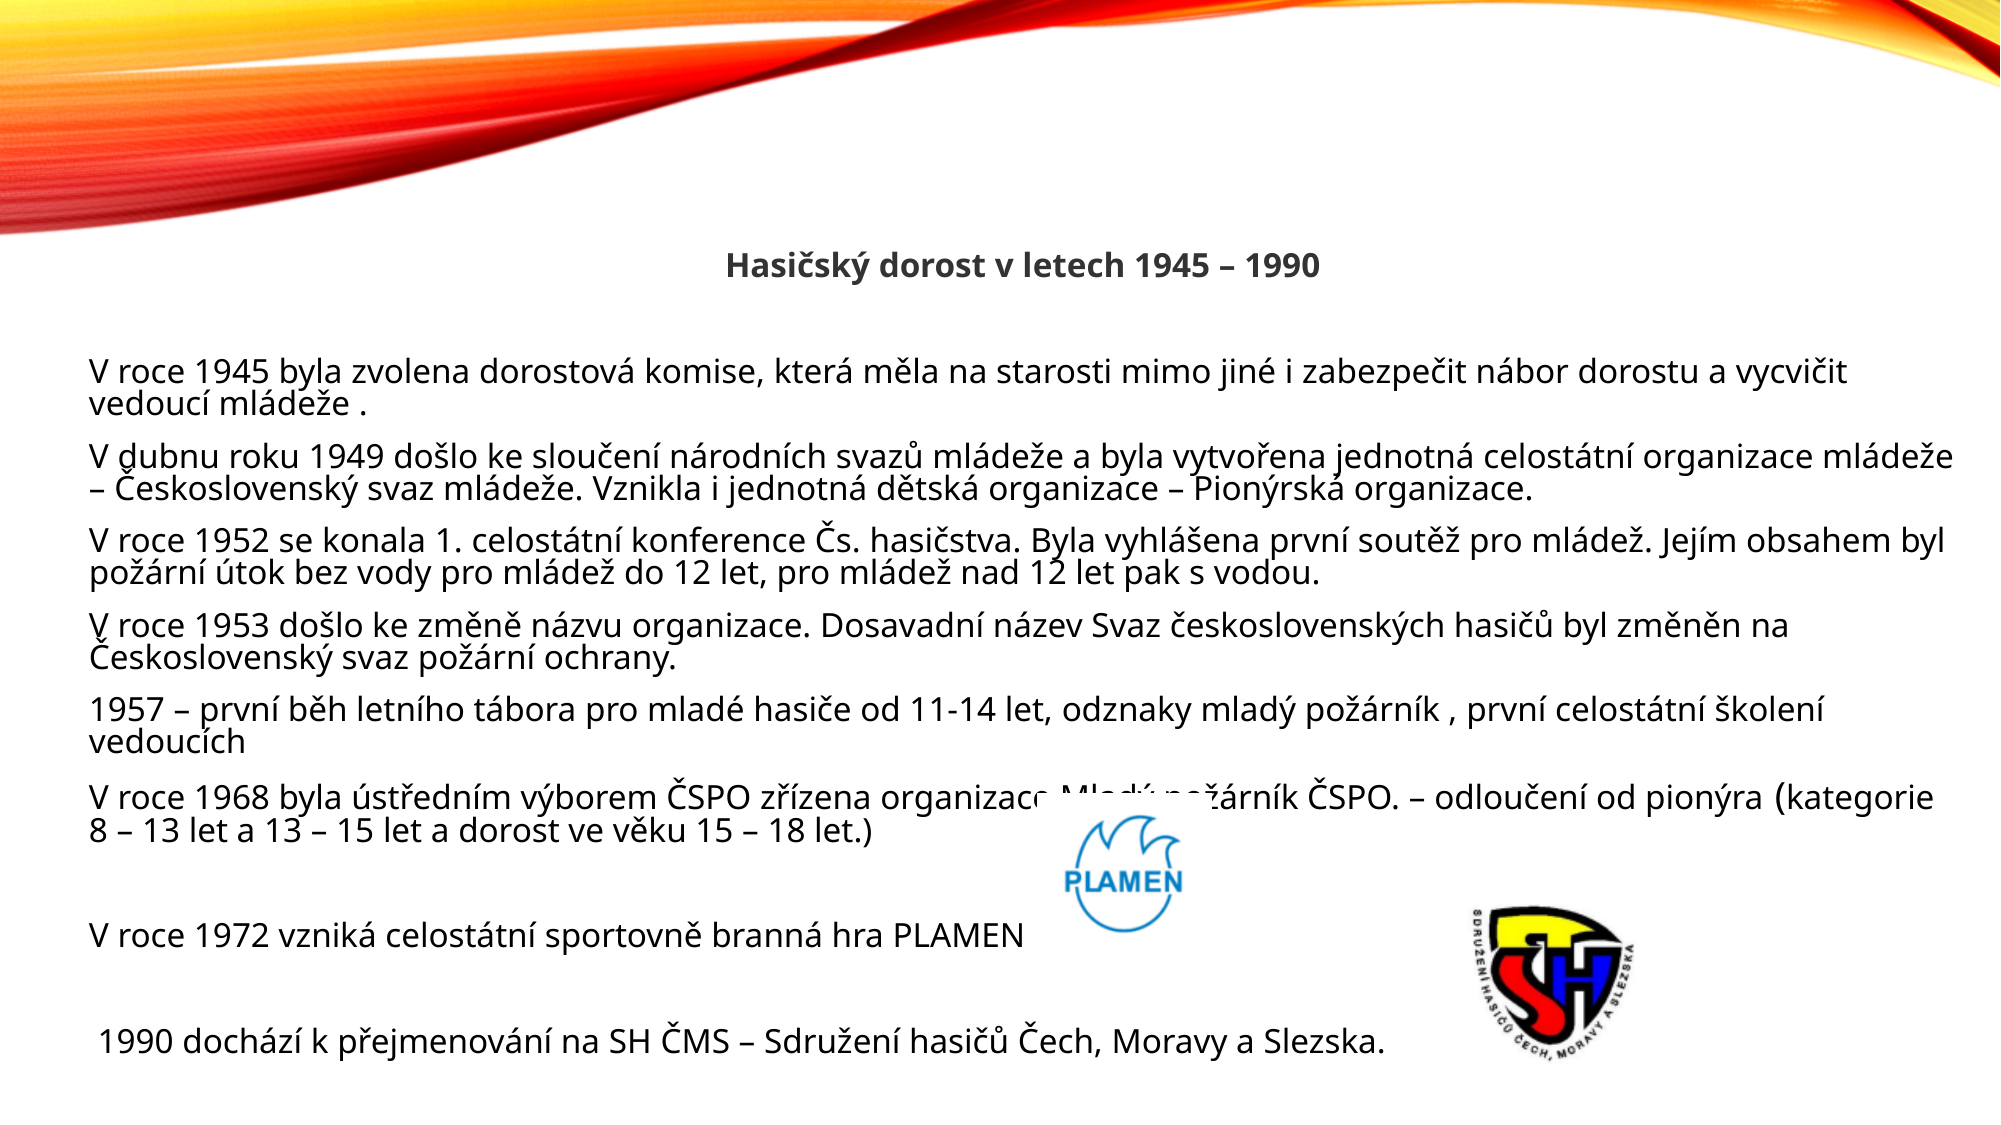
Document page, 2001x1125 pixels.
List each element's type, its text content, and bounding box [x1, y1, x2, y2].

list Hasičský dorost v letech 1945 – 1990 V roce 1945 byla zvolena dorostová komise, která měla na starosti mimo jiné i zabezpečit nábor dorostu a vycvičit vedoucí mládeže . V dubnu roku 1949 došlo ke sloučení národních svazů mládeže a byla vytvořena jednotná celostátní organizace mládeže – Československý svaz mládeže. Vznikla i jednotná dětská organizace – Pionýrská organizace. V roce 1952 se konala 1. celostátní konference Čs. hasičstva. Byla vyhlášena první soutěž pro mládež. Jejím obsahem byl požární útok bez vody pro mládež do 12 let, pro mládež nad 12 let pak s vodou. V roce 1953 došlo ke změně názvu organizace. Dosavadní název Svaz československých hasičů byl změněn na Československý svaz požární ochrany. 1957 – první běh letního tábora pro mladé hasiče od 11-14 let, odznaky mladý požárník , první celostátní školení vedoucích V roce 1968 byla ústředním výborem ČSPO zřízena organizace Mladý požárník ČSPO. – odloučení od pionýra (kategorie 8 – 13 let a 13 – 15 let a dorost ve věku 15 – 18 let.) V roce 1972 vzniká celostátní sportovně branná hra PLAMEN 1990 dochází k přejmenování na SH ČMS – Sdružení hasičů Čech, Moravy a Slezska. [73, 244, 1973, 1072]
picture [1037, 793, 1212, 967]
picture [1463, 849, 1637, 1084]
